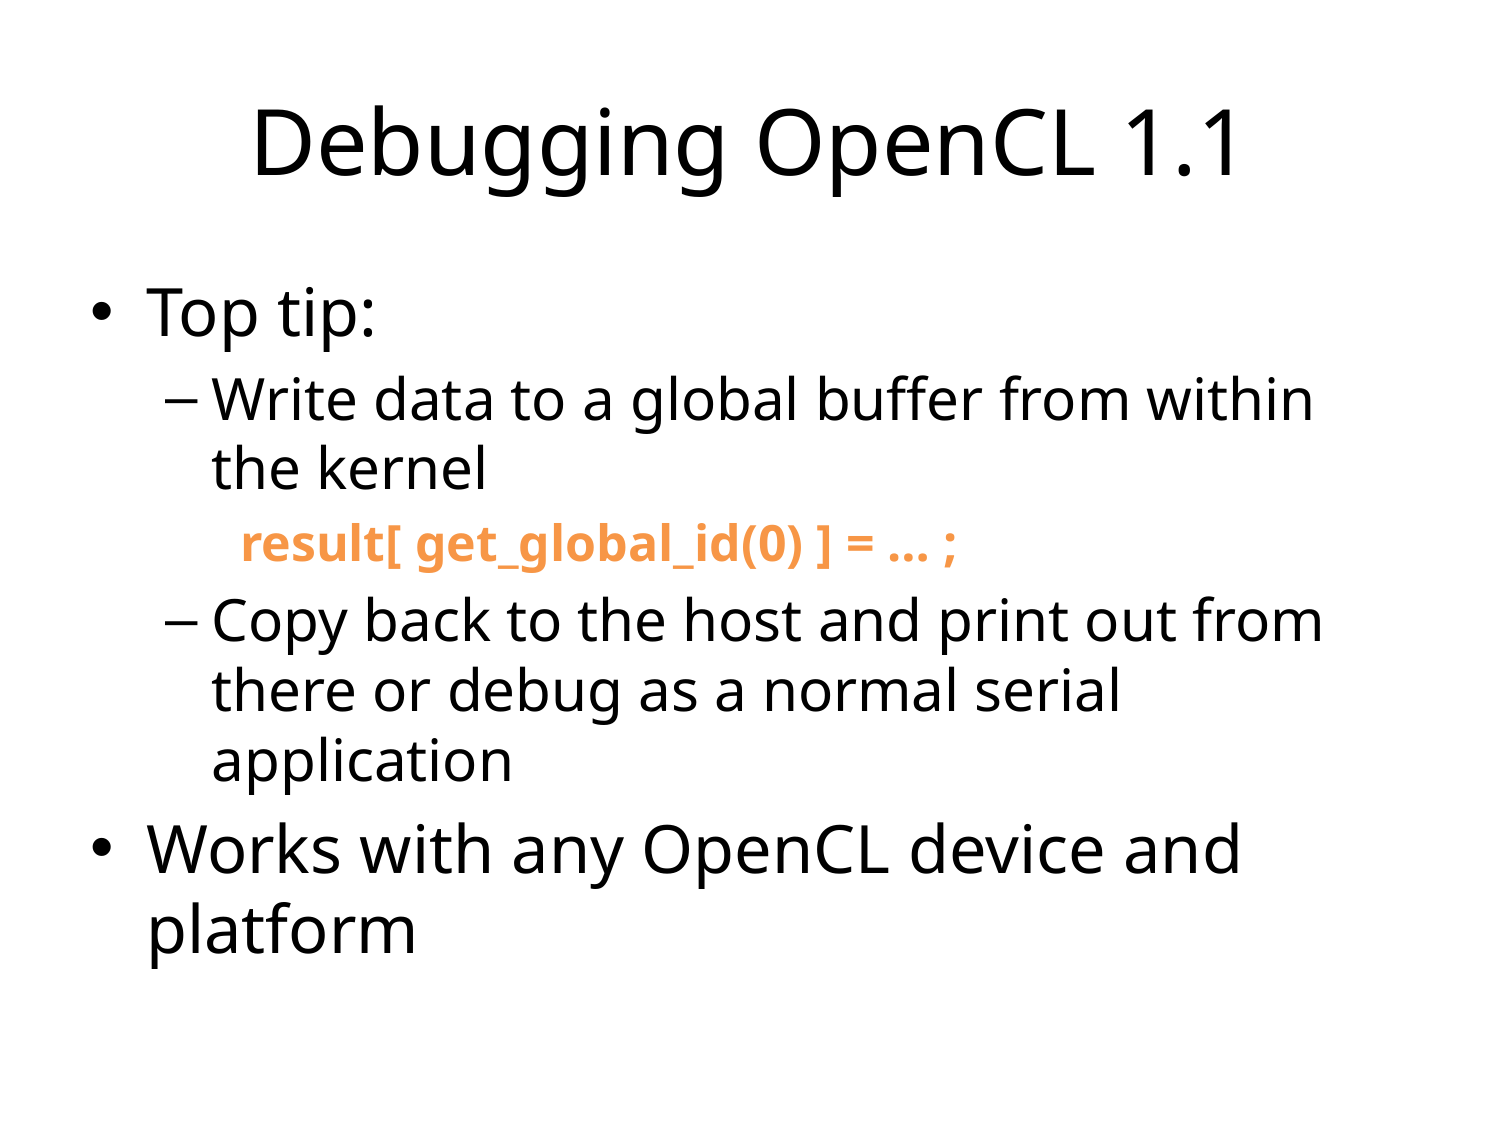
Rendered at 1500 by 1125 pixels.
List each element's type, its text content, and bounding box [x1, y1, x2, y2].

title Debugging OpenCL 1.1 [75, 45, 1425, 233]
list Top tip: Write data to a global buffer from within the kernel result[ get_global_id(0) ] = … ; Copy back to the host and print out from there or debug as a normal serial application Works with any OpenCL device and platform [75, 262, 1425, 1005]
